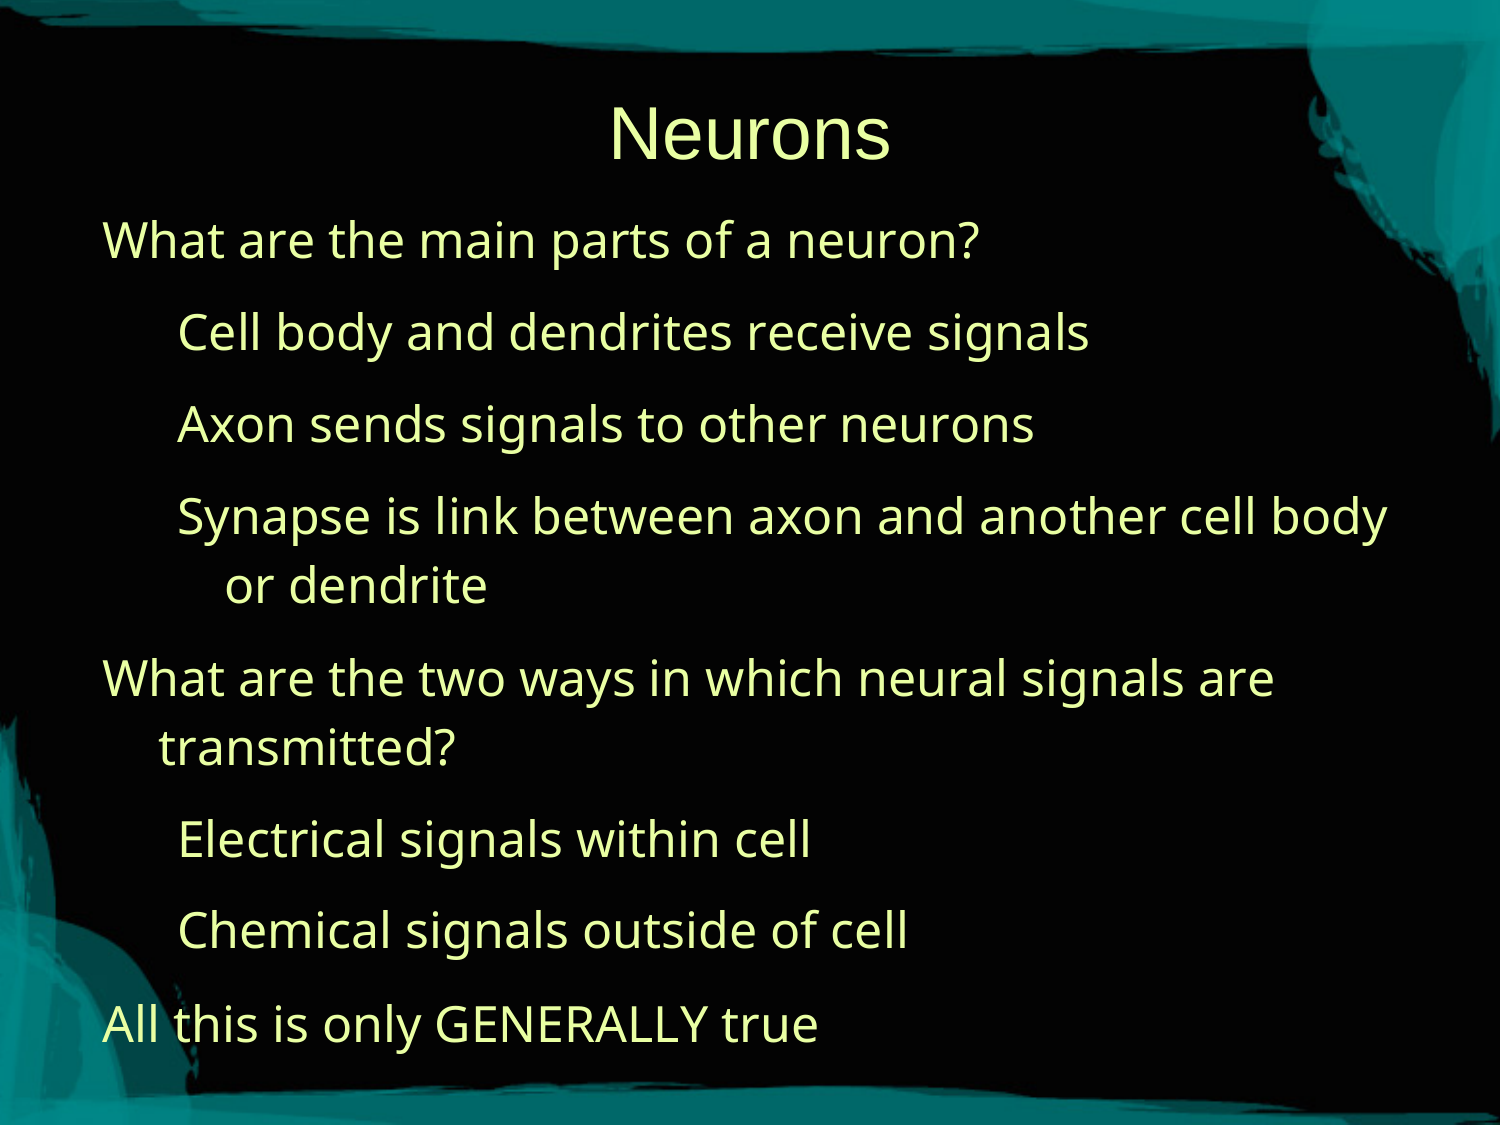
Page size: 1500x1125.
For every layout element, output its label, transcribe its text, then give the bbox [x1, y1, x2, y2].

title Neurons [87, 37, 1413, 197]
list What are the main parts of a neuron? Cell body and dendrites receive signals Axon sends signals to other neurons Synapse is link between axon and another cell body or dendrite What are the two ways in which neural signals are transmitted? Electrical signals within cell Chemical signals outside of cell All this is only GENERALLY true [87, 197, 1413, 1125]
picture [0, 0, 1500, 1125]
